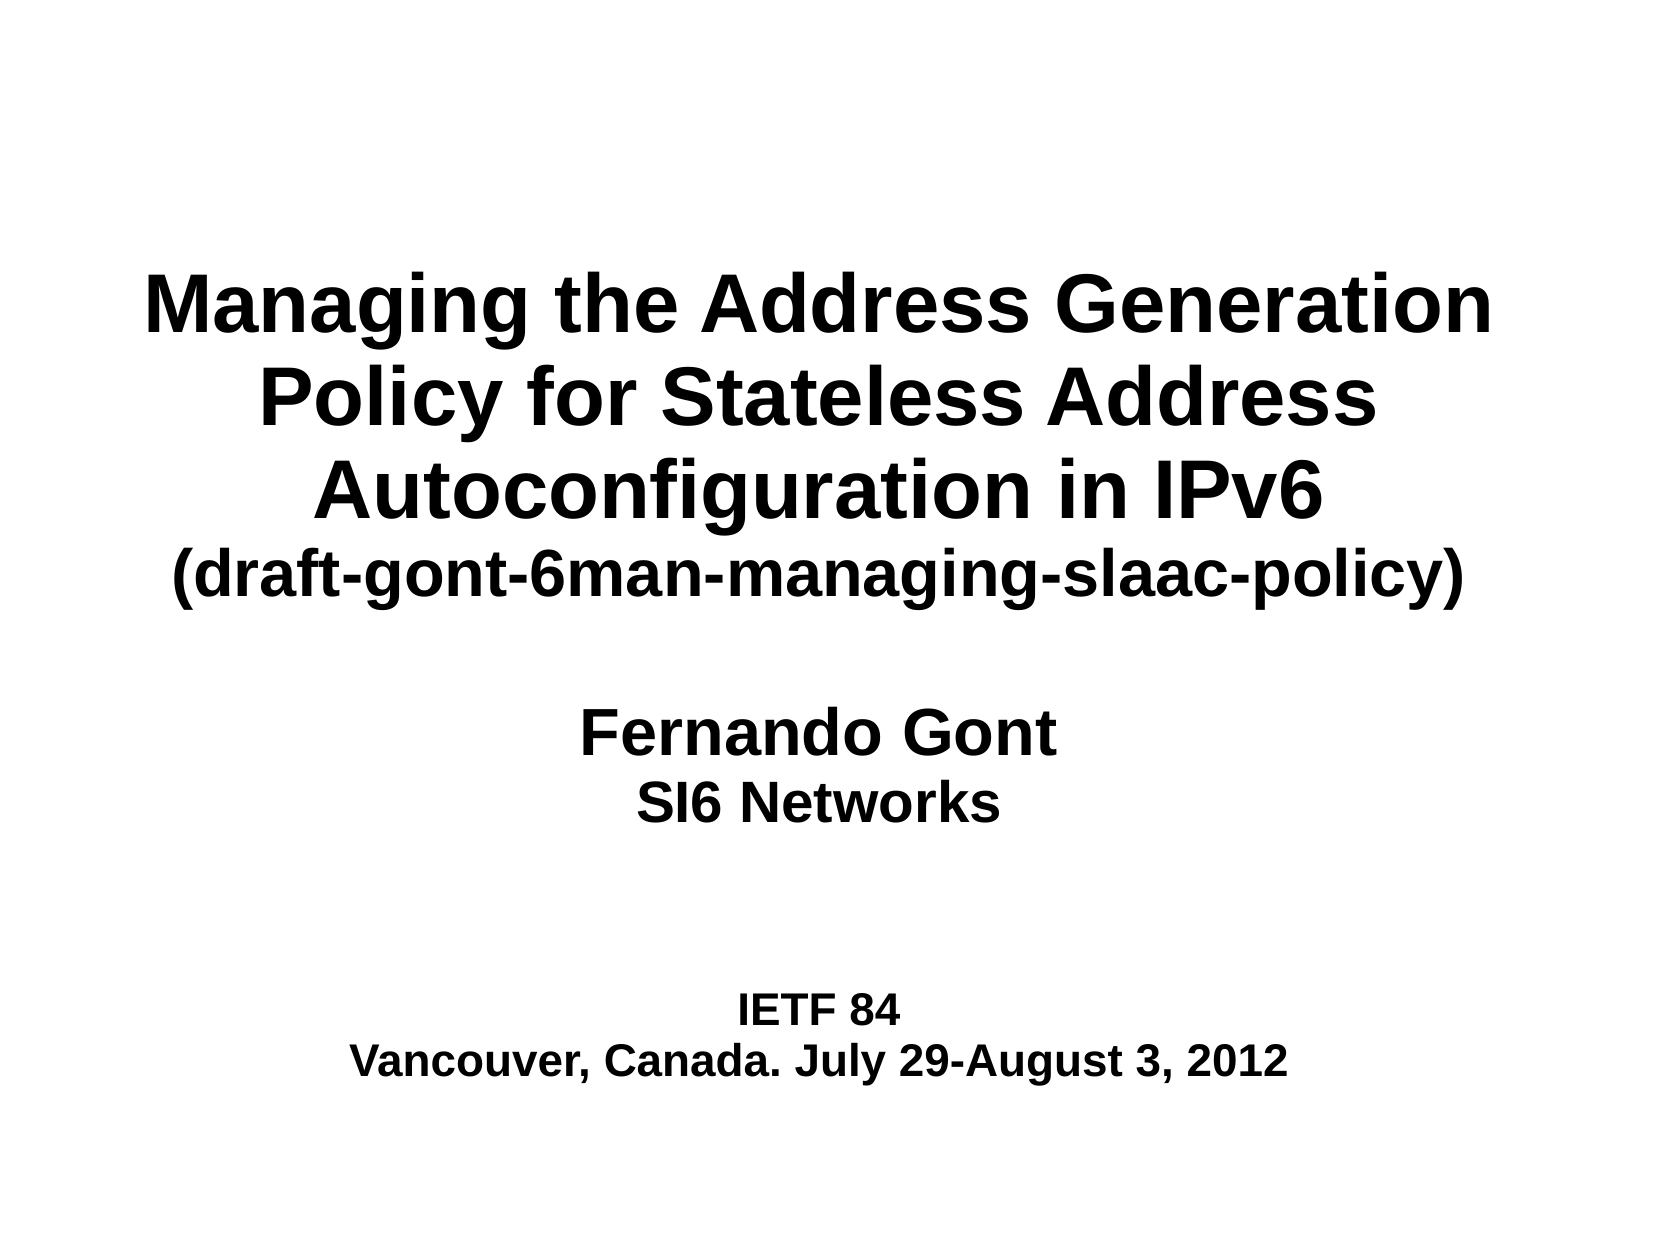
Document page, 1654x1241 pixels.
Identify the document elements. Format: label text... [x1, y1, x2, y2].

subtitle Managing the Address Generation Policy for Stateless Address Autoconfiguration in IPv6 (draft-gont-6man-managing-slaac-policy) Fernando Gont SI6 Networks IETF 84 Vancouver, Canada. July 29-August 3, 2012 [75, 187, 1564, 1156]
